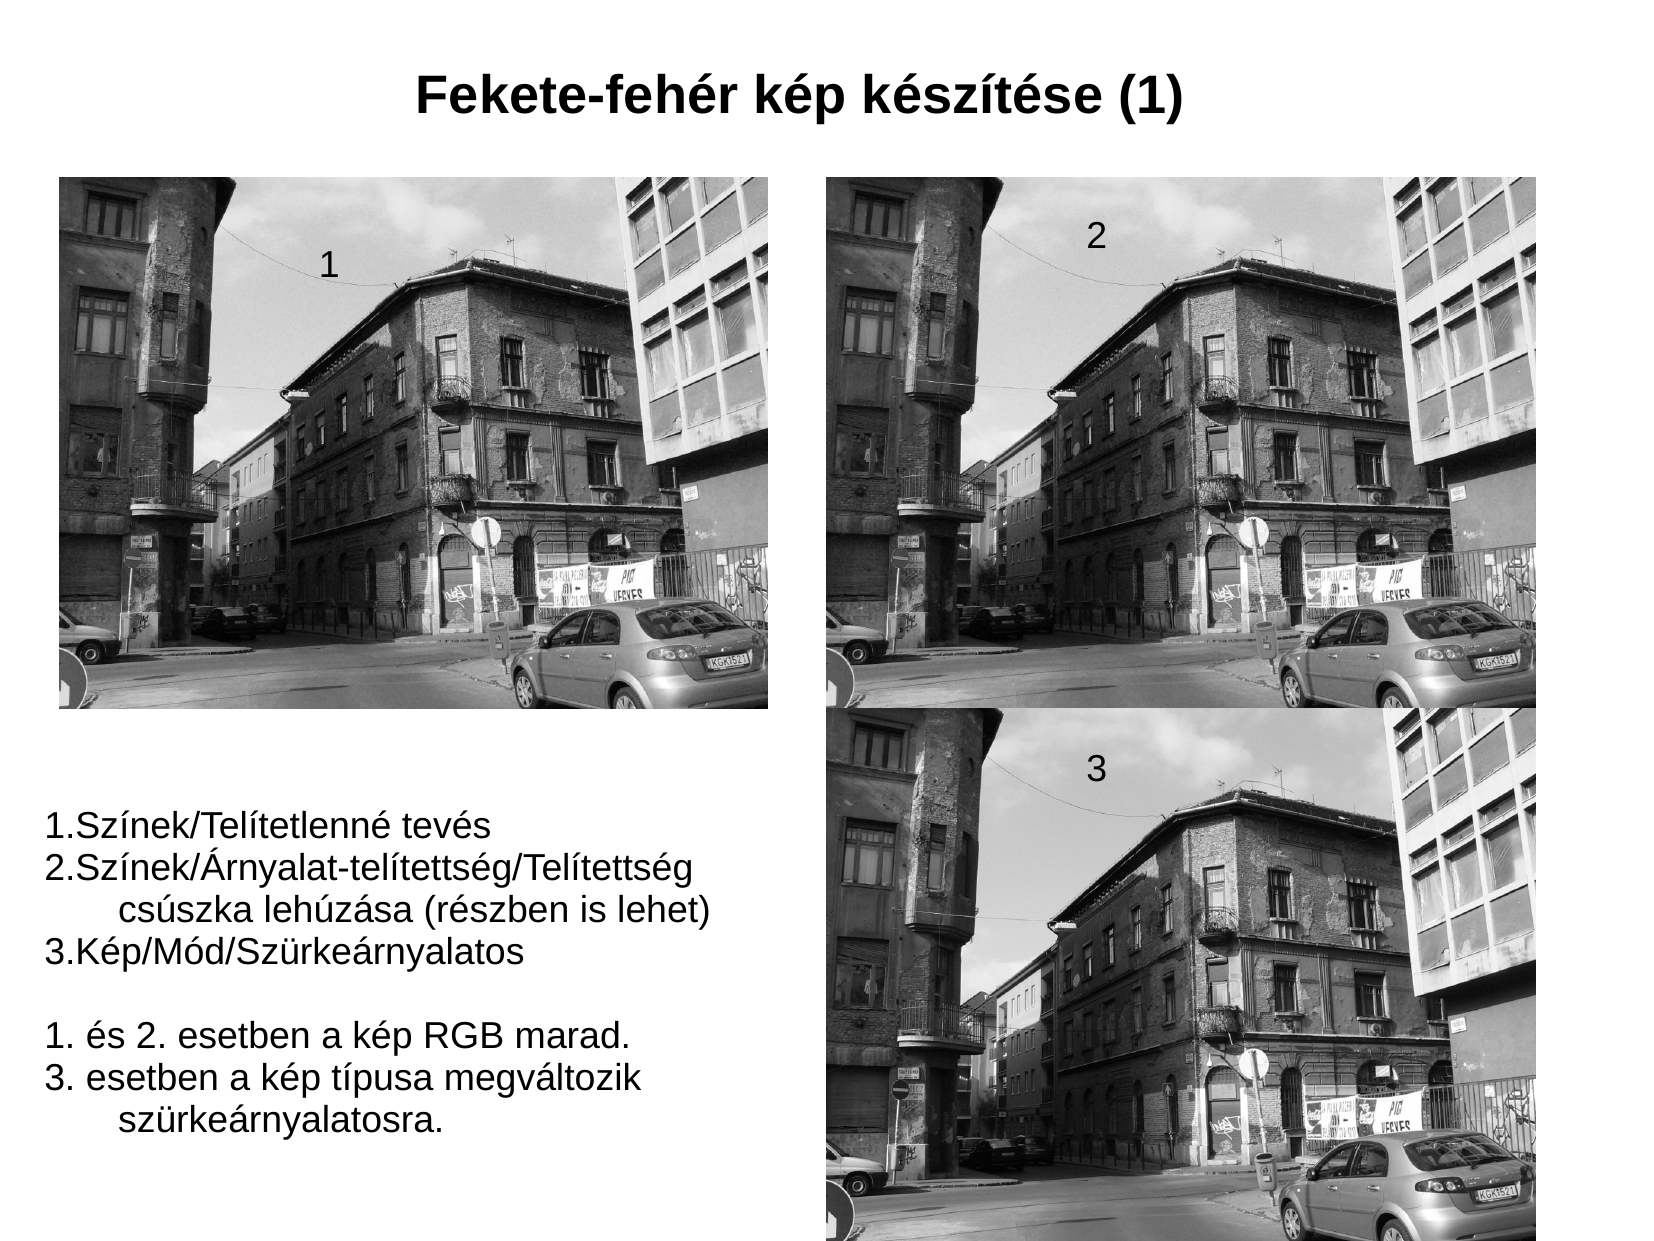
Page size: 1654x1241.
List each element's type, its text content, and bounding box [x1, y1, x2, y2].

text_box 2 [1071, 206, 1123, 264]
text_box 3 [1071, 740, 1123, 798]
picture [59, 177, 768, 709]
text_box 1 [303, 236, 355, 294]
picture [826, 177, 1536, 1241]
text_box Színek/Telítetlenné tevés Színek/Árnyalat-telítettség/Telítettség csúszka lehúzása (részben is lehet) Kép/Mód/Szürkeárnyalatos 1. és 2. esetben a kép RGB marad. 3. esetben a kép típusa megváltozik szürkeárnyalatosra. [29, 797, 726, 1149]
text_box Fekete-fehér kép készítése (1) [401, 57, 1201, 135]
